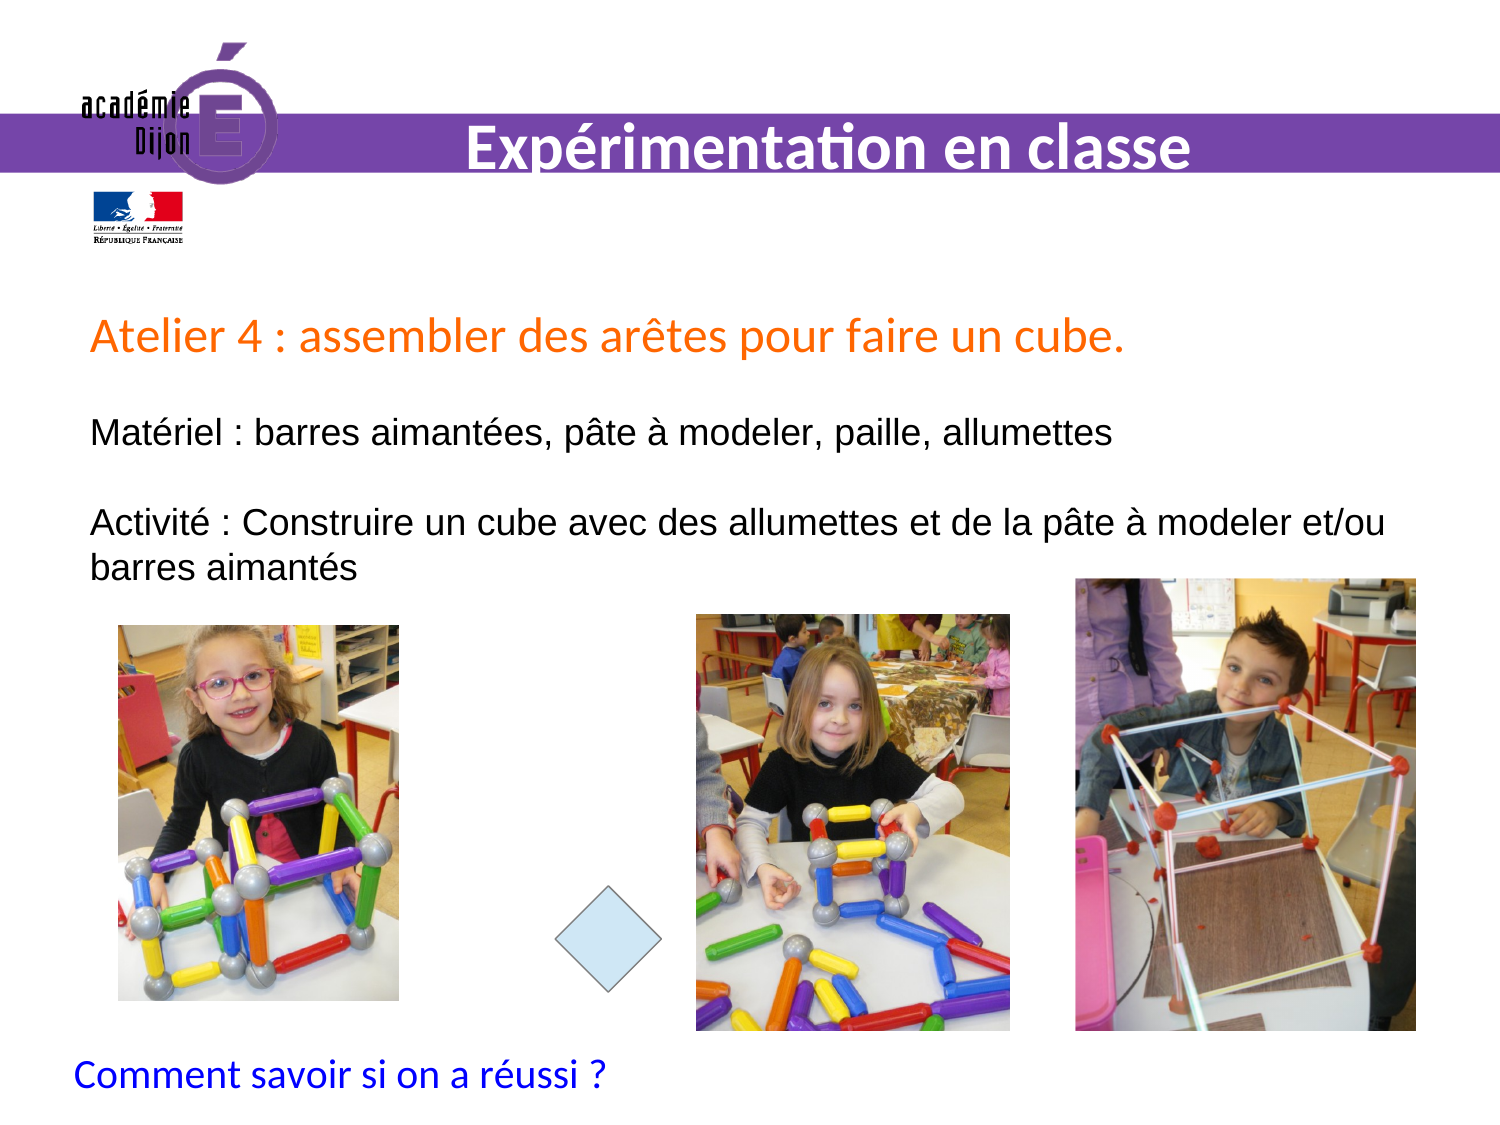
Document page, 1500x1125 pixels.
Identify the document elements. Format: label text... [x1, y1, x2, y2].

picture [118, 625, 399, 1001]
text_box [555, 885, 662, 993]
text_box Comment savoir si on a réussi ? [59, 1039, 1441, 1105]
text_box Expérimentation en classe [188, 41, 1223, 245]
picture [696, 614, 1010, 1031]
picture [82, 42, 188, 244]
text_box Atelier 4 : assembler des arêtes pour faire un cube. Matériel : barres aimantées, pâte à modeler, paille, allumettes Activité : Construire un cube avec des allumettes et de la pâte à modeler et/ou barres aimantés [74, 295, 1441, 686]
picture [1075, 578, 1416, 1031]
